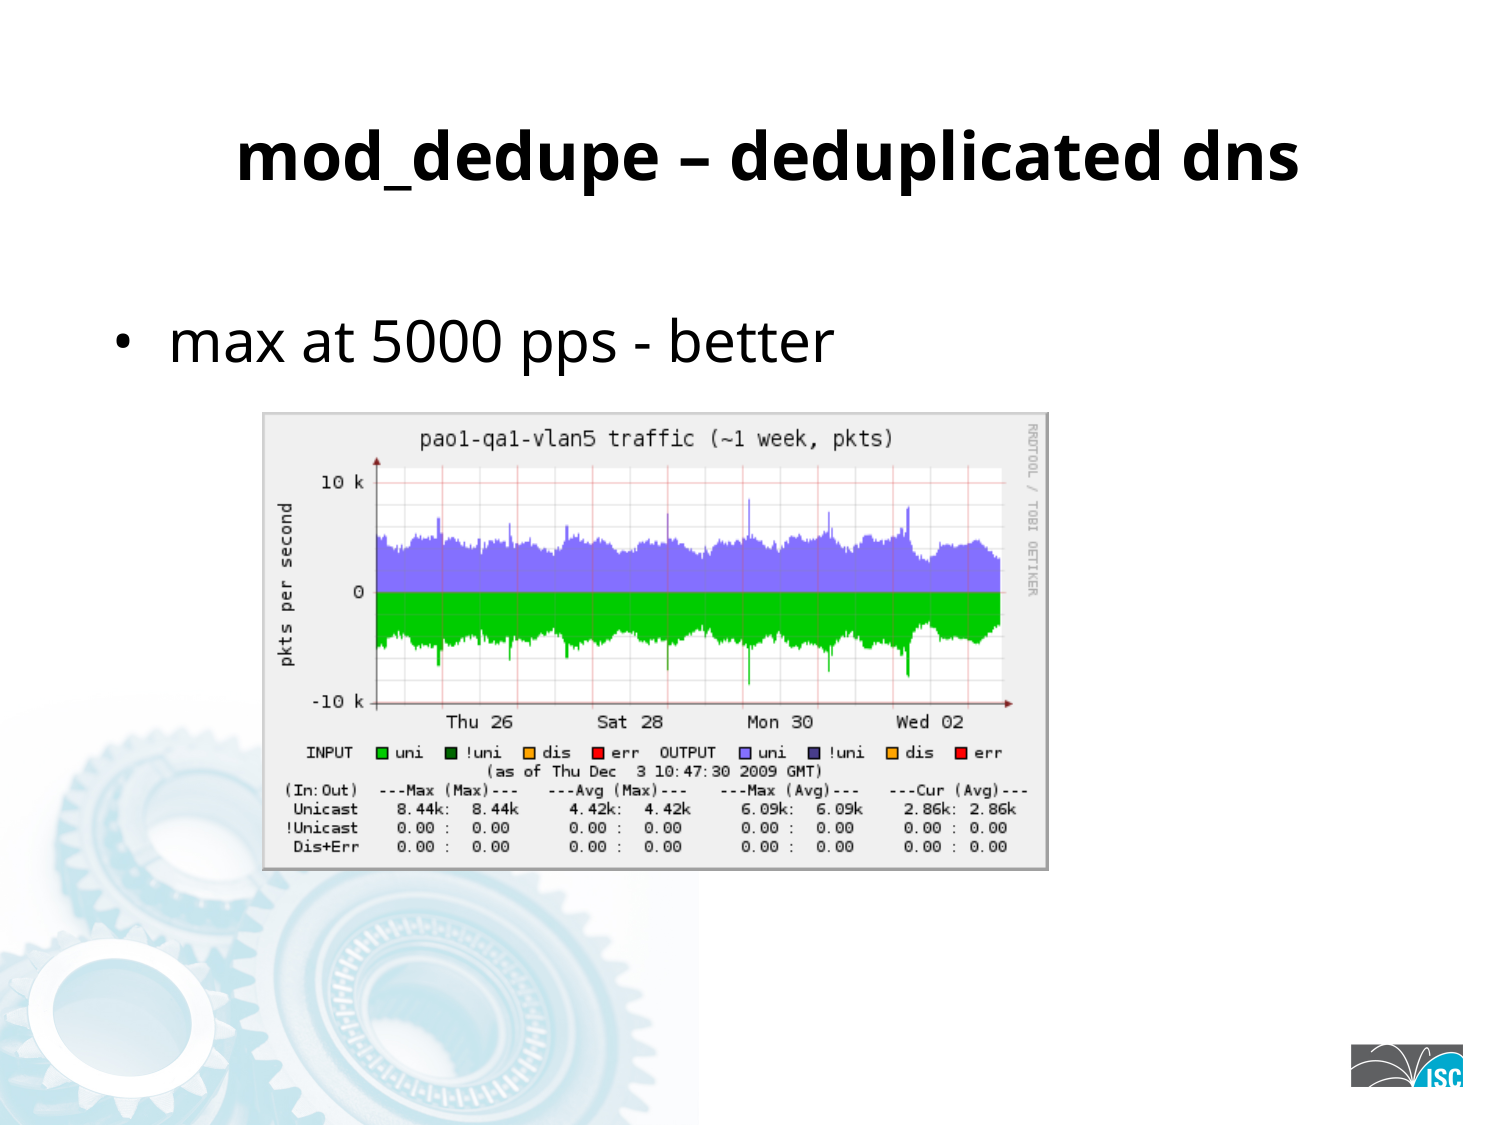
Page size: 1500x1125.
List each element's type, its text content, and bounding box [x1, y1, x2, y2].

list max at 5000 pps - better [112, 299, 1355, 976]
title mod_dedupe – deduplicated dns [112, 47, 1426, 263]
picture [0, 0, 1500, 1125]
